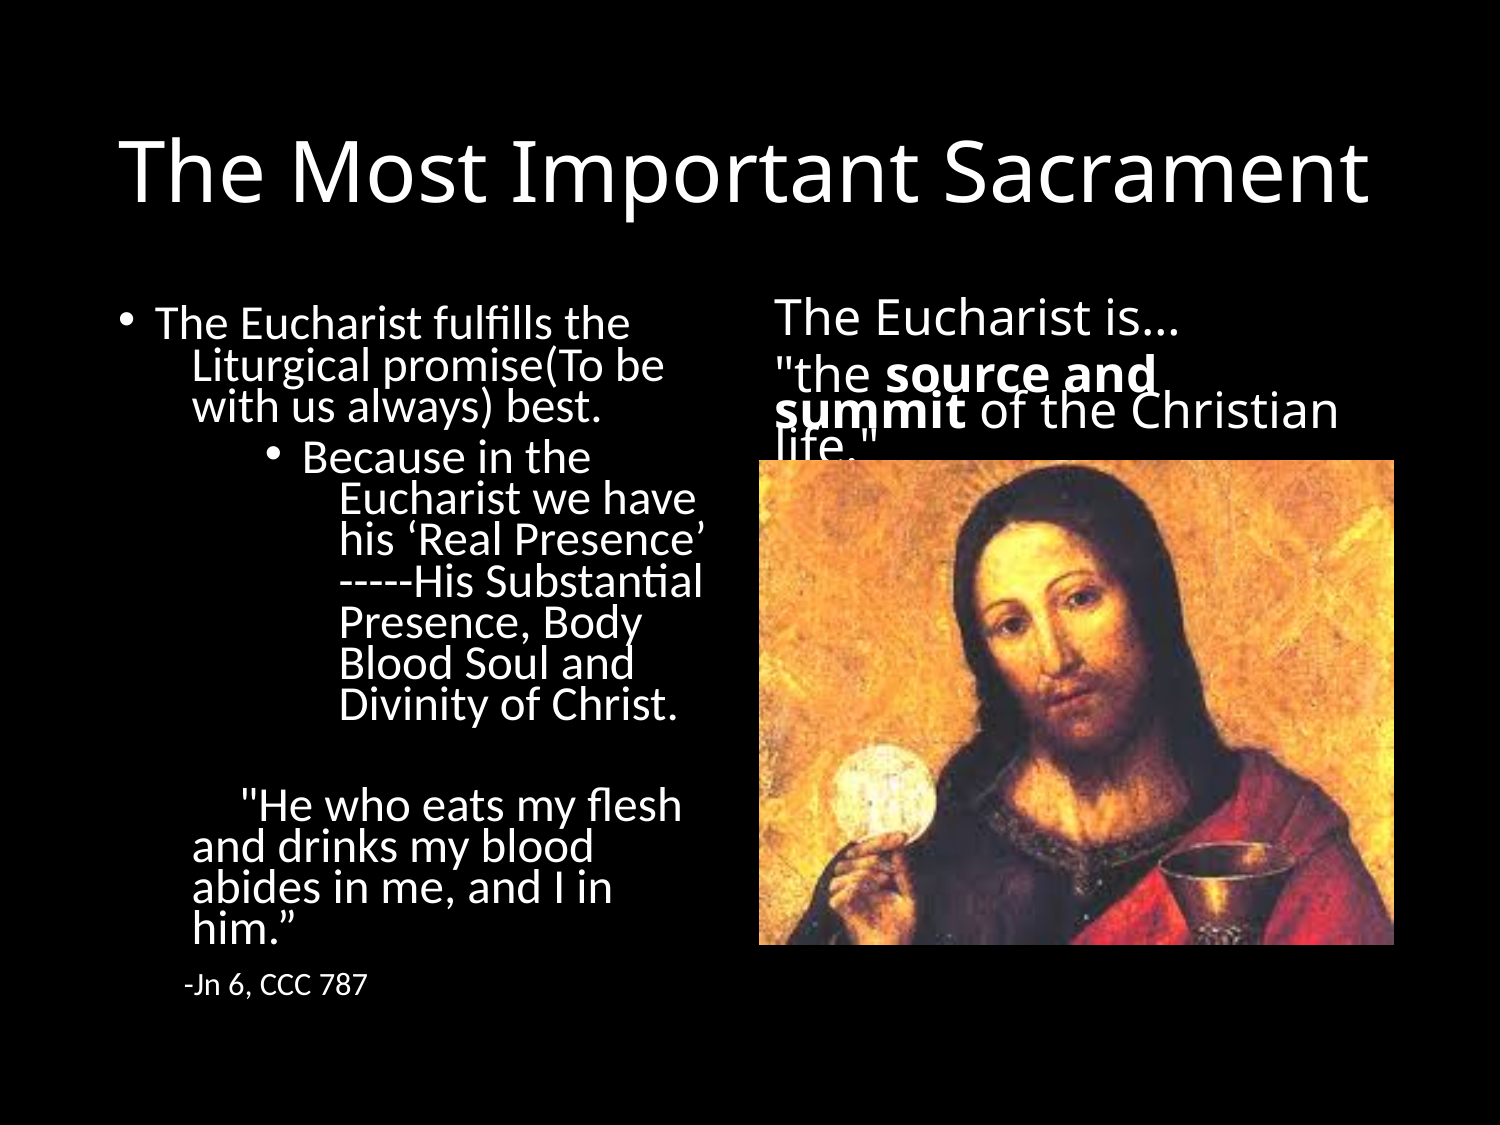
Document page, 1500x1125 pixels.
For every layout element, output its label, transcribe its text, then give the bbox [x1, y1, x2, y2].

list The Eucharist is… "the source and summit of the Christian life." [759, 299, 1397, 1014]
picture [759, 460, 1394, 945]
title The Most Important Sacrament [103, 59, 1397, 278]
list The Eucharist fulfills the Liturgical promise(To be with us always) best. Because in the Eucharist we have his ‘Real Presence’ -----His Substantial Presence, Body Blood Soul and Divinity of Christ. "He who eats my flesh and drinks my blood abides in me, and I in him.” -Jn 6, CCC 787 [103, 299, 741, 1014]
